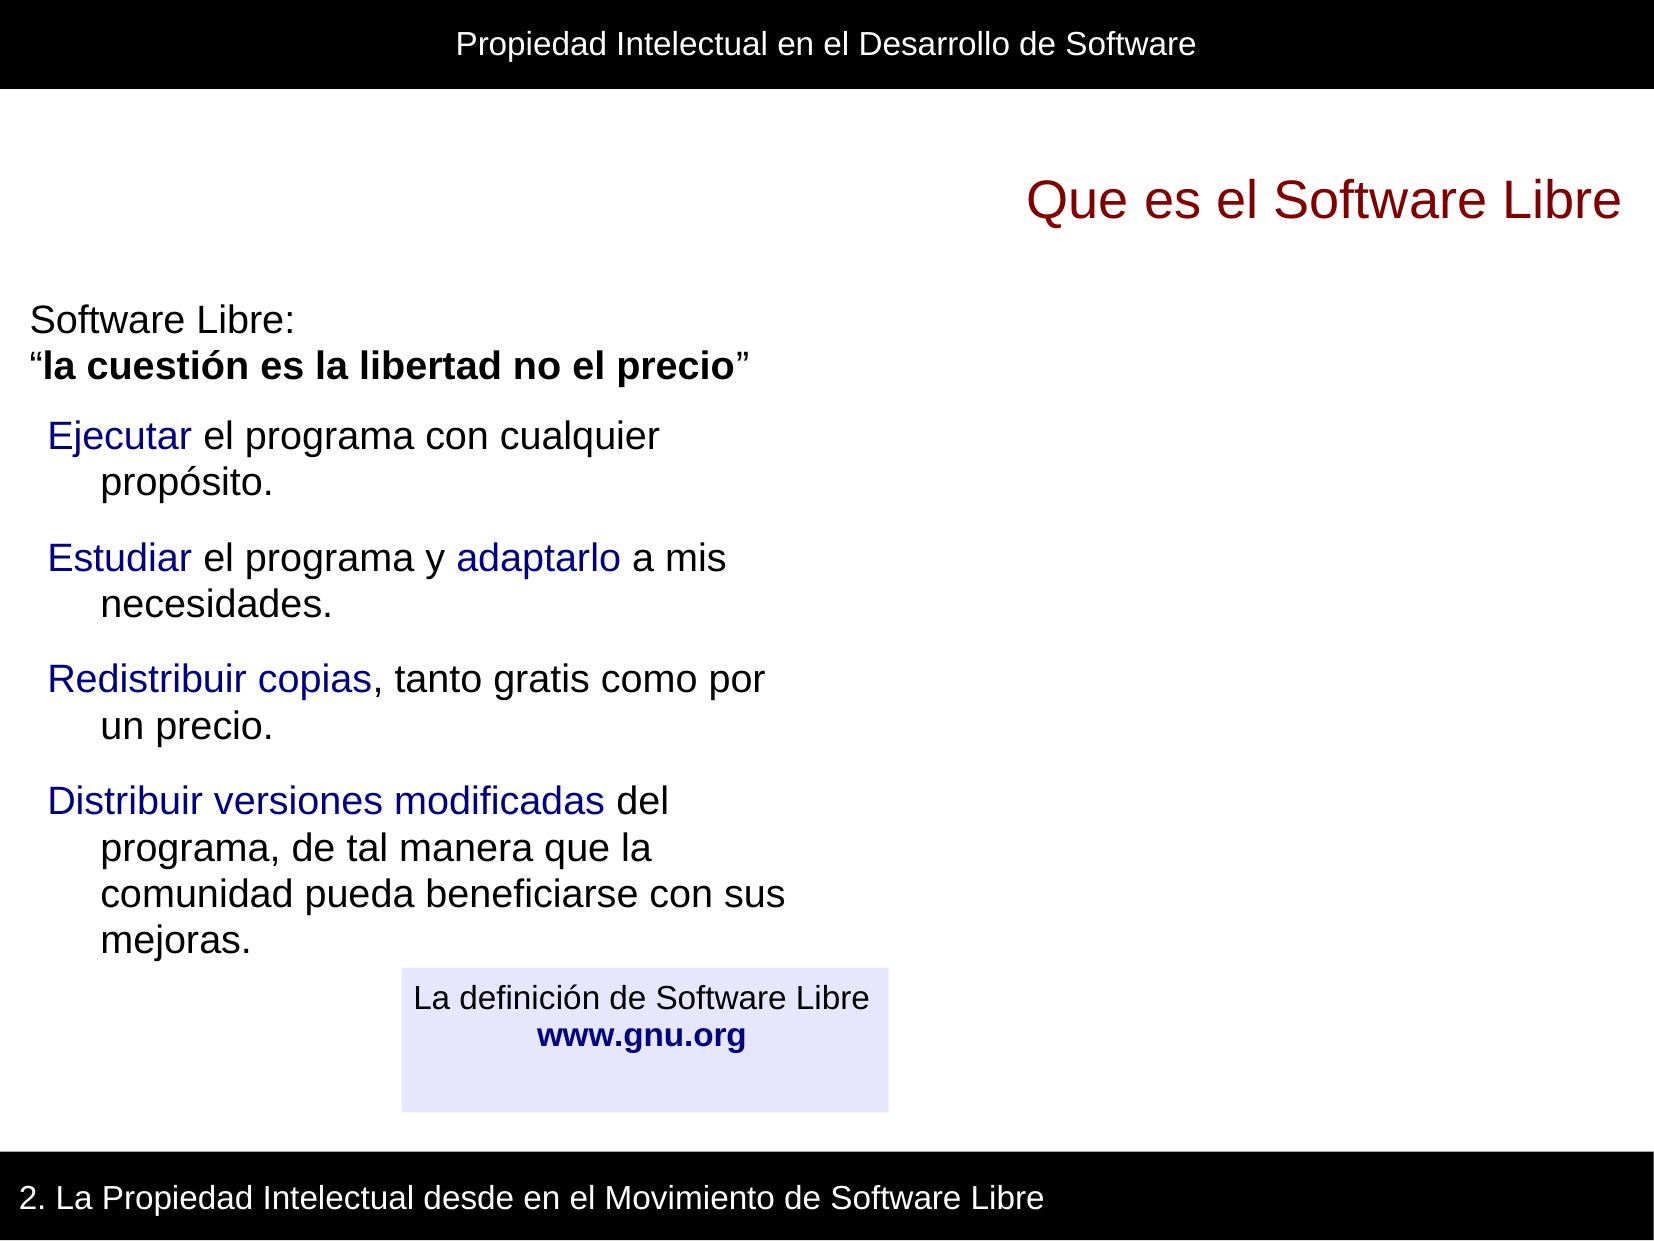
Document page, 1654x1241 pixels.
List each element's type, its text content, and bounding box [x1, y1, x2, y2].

text_box La definición de Software Libre www.gnu.org [401, 967, 889, 1113]
list Software Libre: “la cuestión es la libertad no el precio” Ejecutar el programa con cualquier propósito. Estudiar el programa y adaptarlo a mis necesidades. Redistribuir copias, tanto gratis como por un precio. Distribuir versiones modificadas del programa, de tal manera que la comunidad pueda beneficiarse con sus mejoras. [29, 295, 808, 1122]
title Que es el Software Libre [147, 147, 1625, 252]
text_box 2. La Propiedad Intelectual desde en el Movimiento de Software Libre [18, 1180, 1047, 1218]
